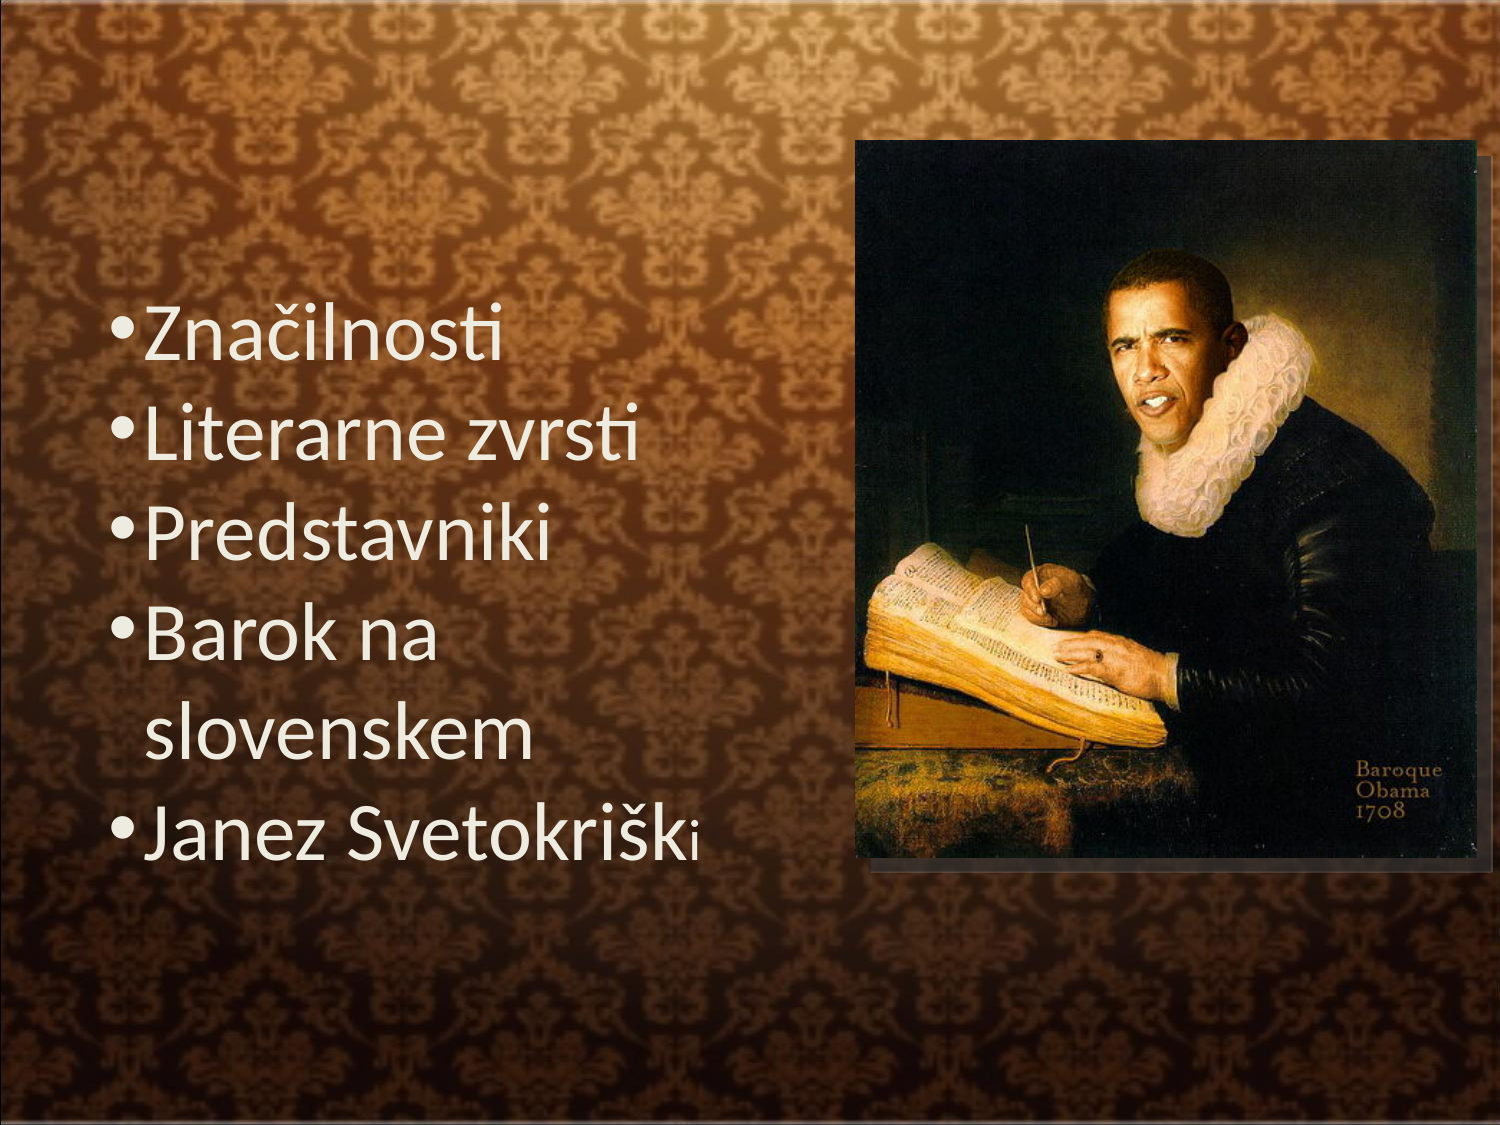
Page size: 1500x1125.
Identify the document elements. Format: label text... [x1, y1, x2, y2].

picture [0, 0, 1500, 1125]
text_box Značilnosti Literarne zvrsti Predstavniki Barok na slovenskem Janez Svetokriški [93, 269, 868, 885]
